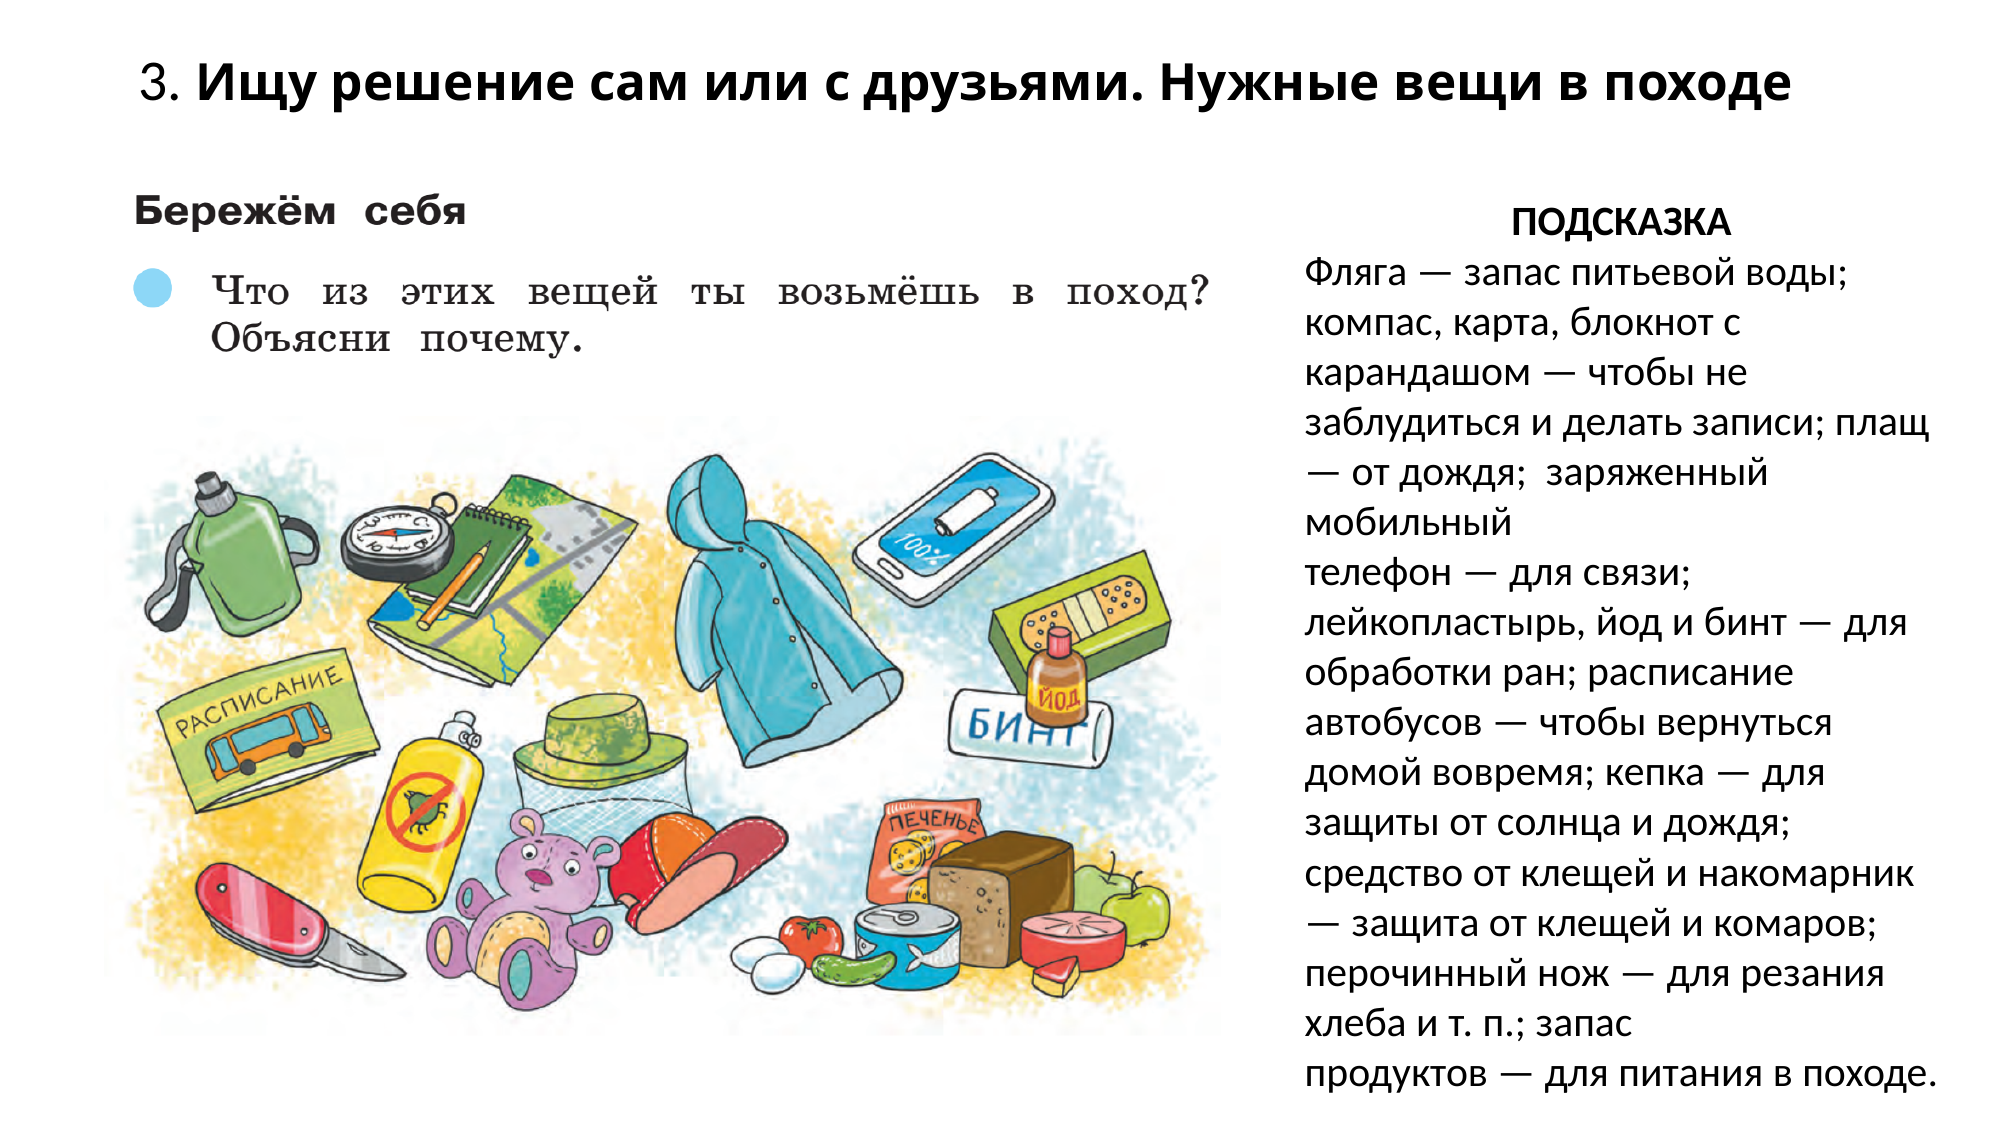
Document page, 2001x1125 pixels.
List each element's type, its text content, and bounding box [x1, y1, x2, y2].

title 3. Ищу решение сам или с друзьями. Нужные вещи в походе [123, 38, 1849, 125]
picture [74, 171, 1221, 1047]
text_box ПОДСКАЗКА Фляга — запас питьевой воды; компас, карта, блокнот с карандашом — чтобы не заблудиться и делать записи; плащ — от дождя; заряженный мобильный телефон — для связи; лейкопластырь, йод и бинт — для обработки ран; расписание автобусов — чтобы вернуться домой вовремя; кепка — для защиты от солнца и дождя; средство от клещей и накомарник — защита от клещей и комаров; перочинный нож — для резания хлеба и т. п.; запас продуктов — для питания в походе. [1289, 186, 1958, 1111]
